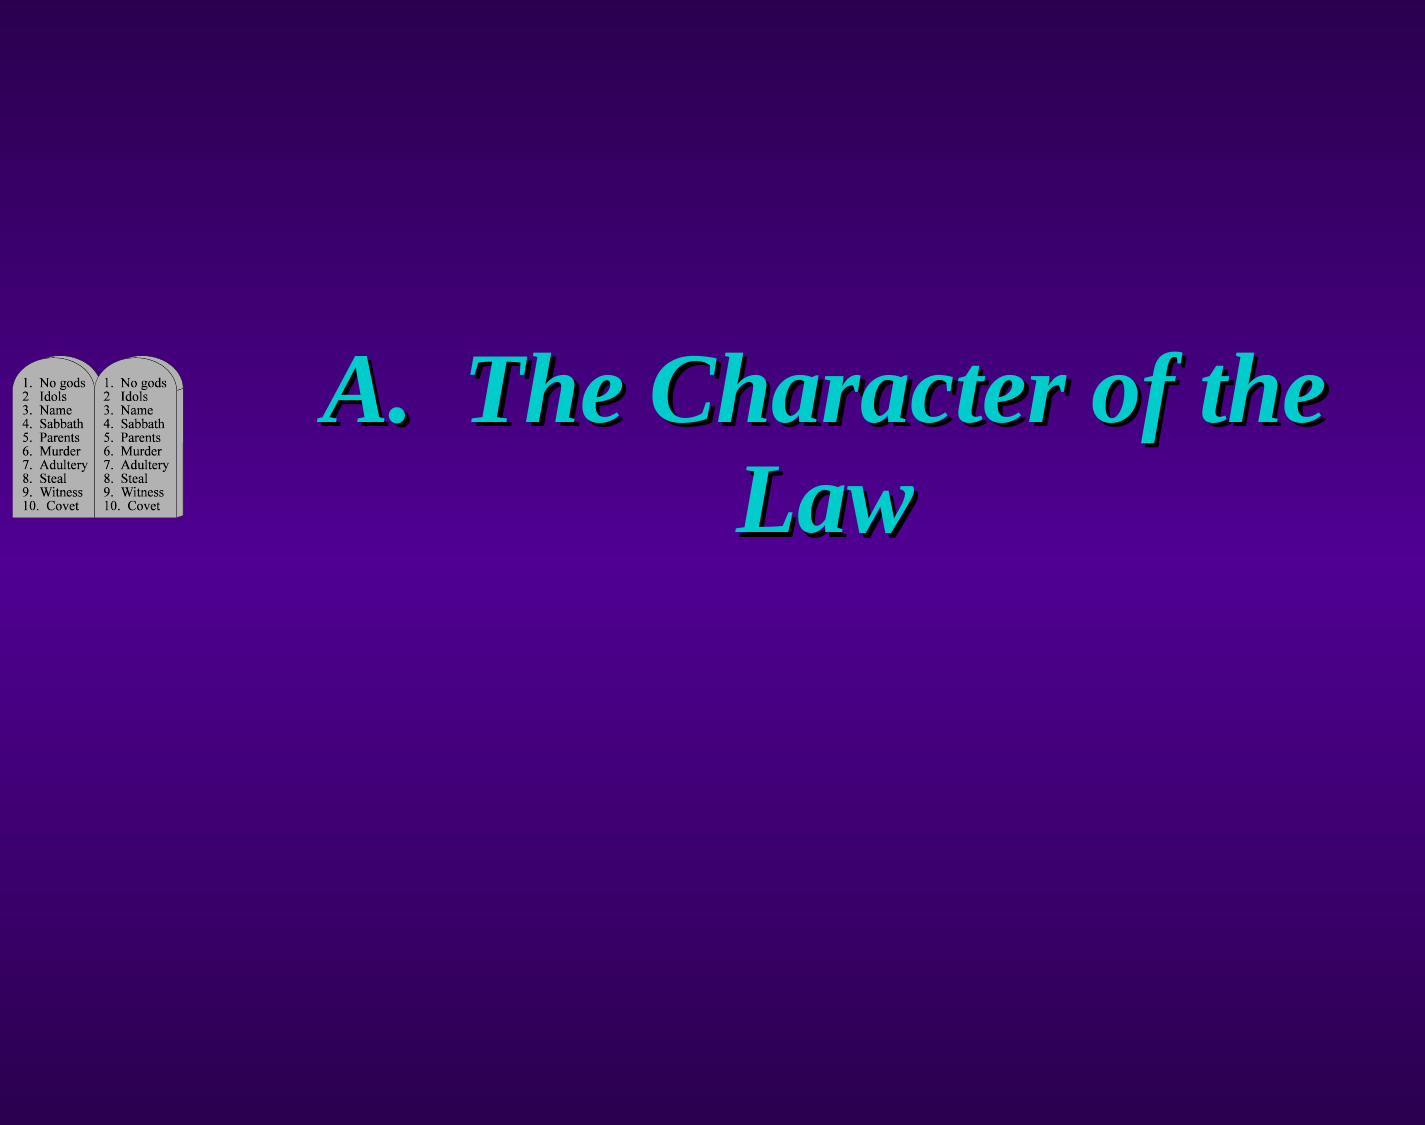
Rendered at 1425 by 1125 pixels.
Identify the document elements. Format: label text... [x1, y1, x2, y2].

title A. The Character of the Law [225, 325, 1425, 562]
